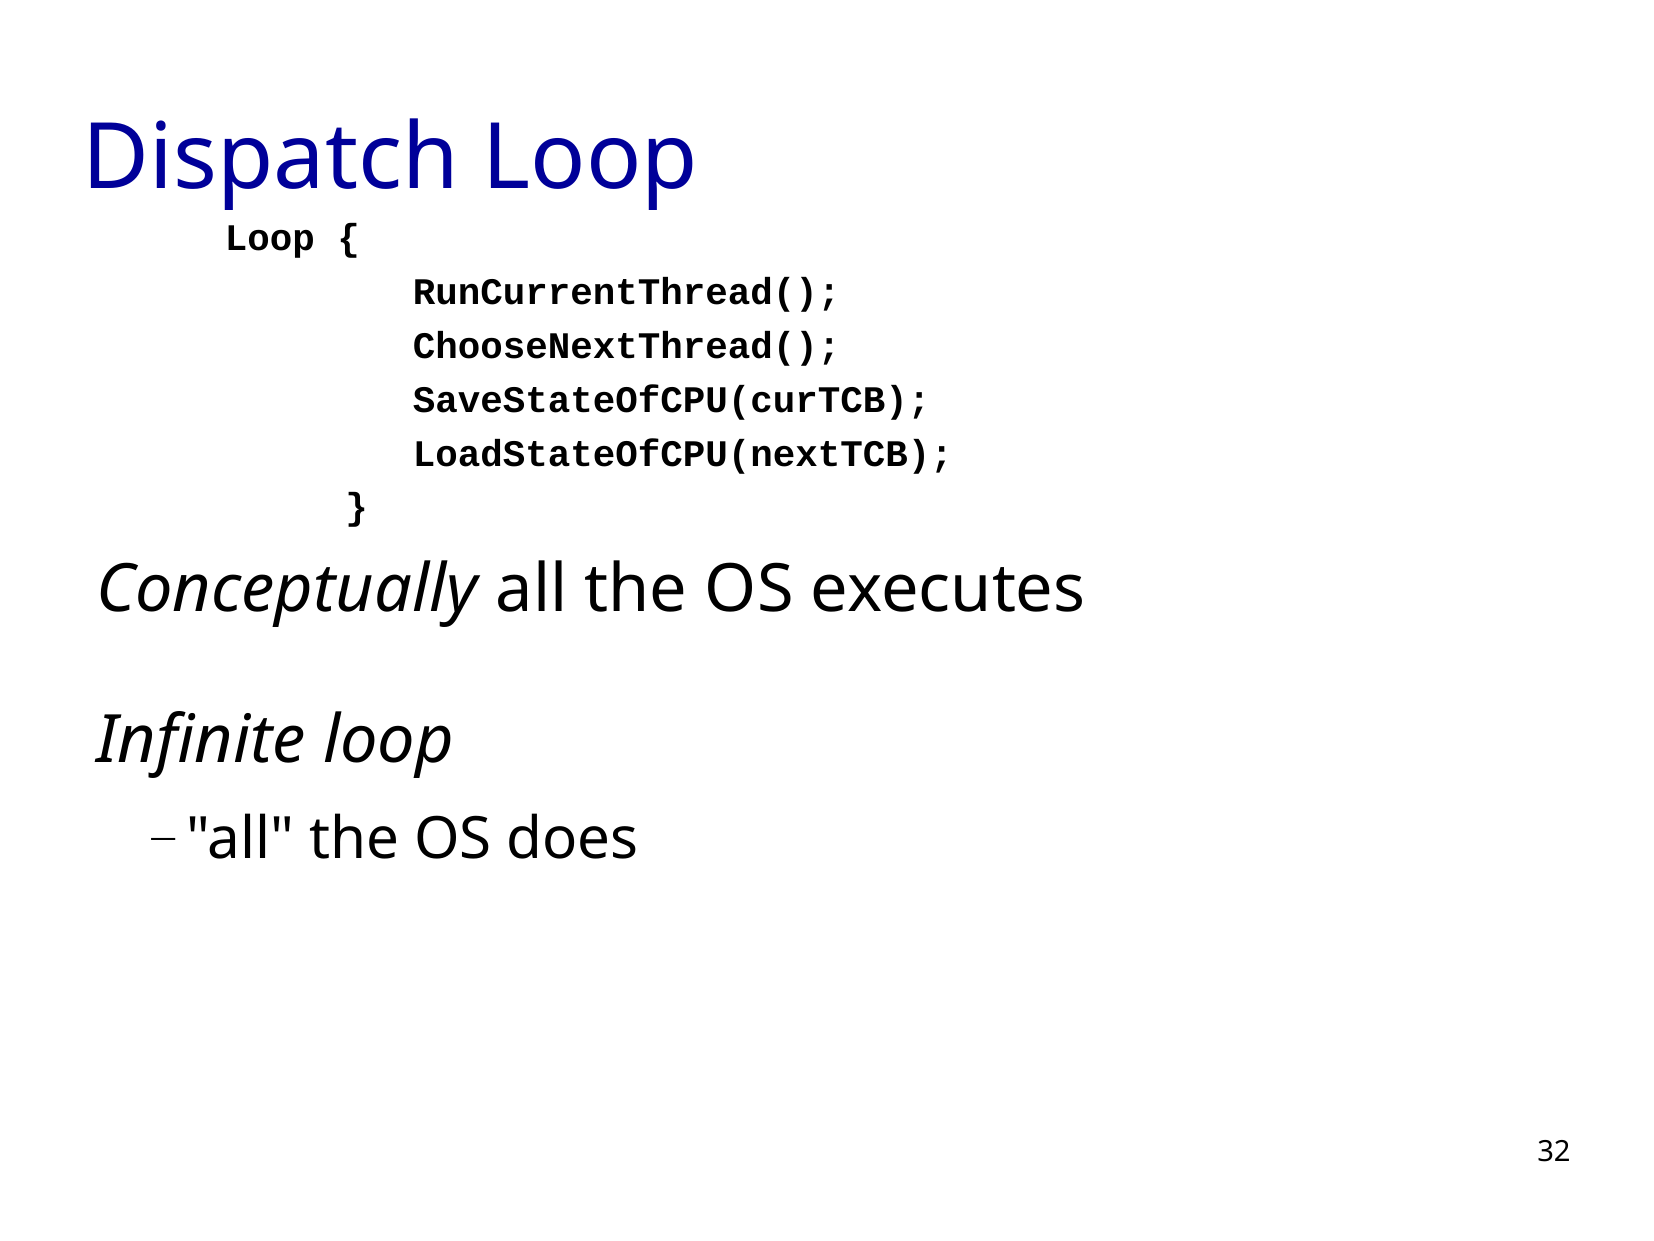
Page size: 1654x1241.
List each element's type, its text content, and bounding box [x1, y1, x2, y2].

text_box Loop { RunCurrentThread(); ChooseNextThread(); SaveStateOfCPU(curTCB); LoadStateOfCPU(nextTCB); } [210, 212, 1040, 541]
list Conceptually all the OS executes Infinite loop "all" the OS does [60, 540, 1571, 1141]
title Dispatch Loop [82, 49, 1571, 257]
